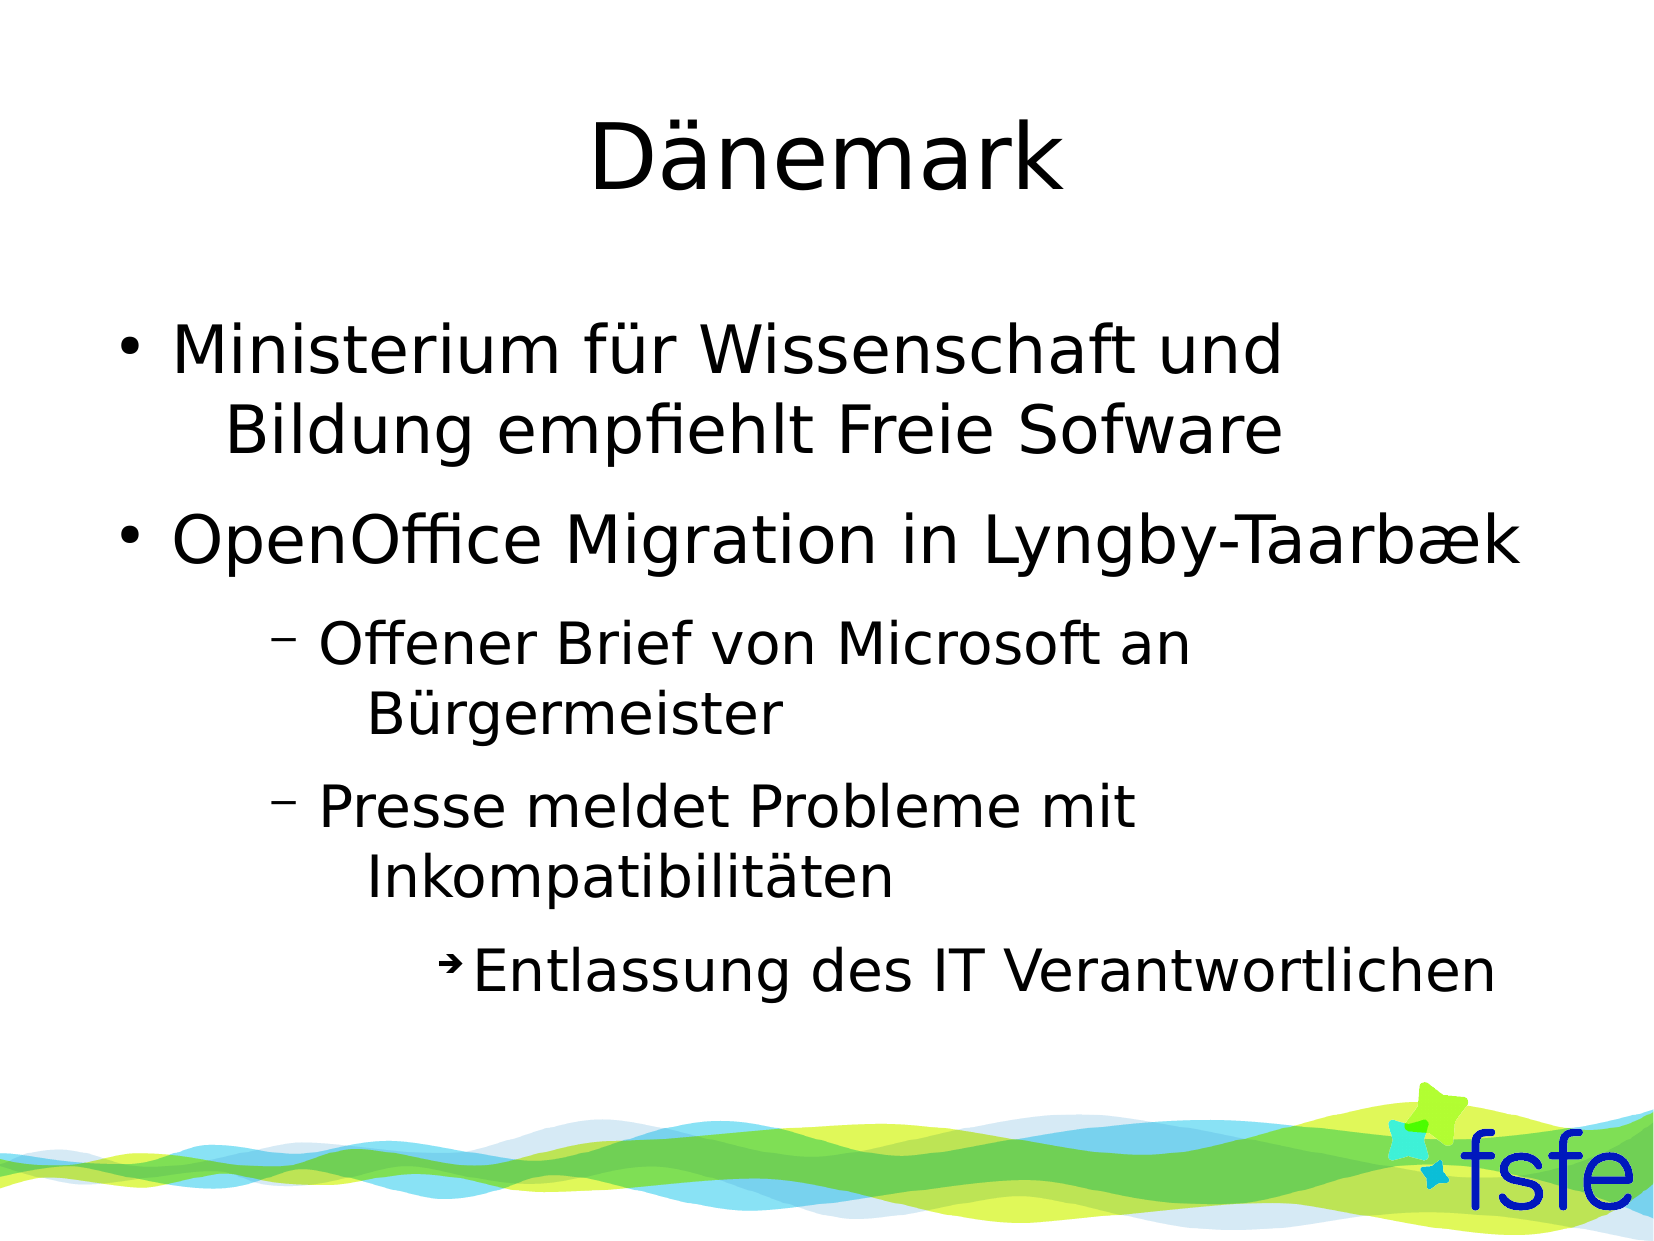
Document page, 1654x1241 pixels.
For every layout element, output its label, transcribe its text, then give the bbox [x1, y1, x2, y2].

list Ministerium für Wissenschaft und Bildung empfiehlt Freie Sofware OpenOffice Migration in Lyngby-Taarbæk Offener Brief von Microsoft an Bürgermeister Presse meldet Probleme mit Inkompatibilitäten Entlassung des IT Verantwortlichen [82, 307, 1548, 1010]
text_box [82, 1129, 468, 1216]
text_box [565, 1129, 1090, 1216]
title Dänemark [82, 49, 1571, 257]
picture [0, 1081, 1654, 1241]
